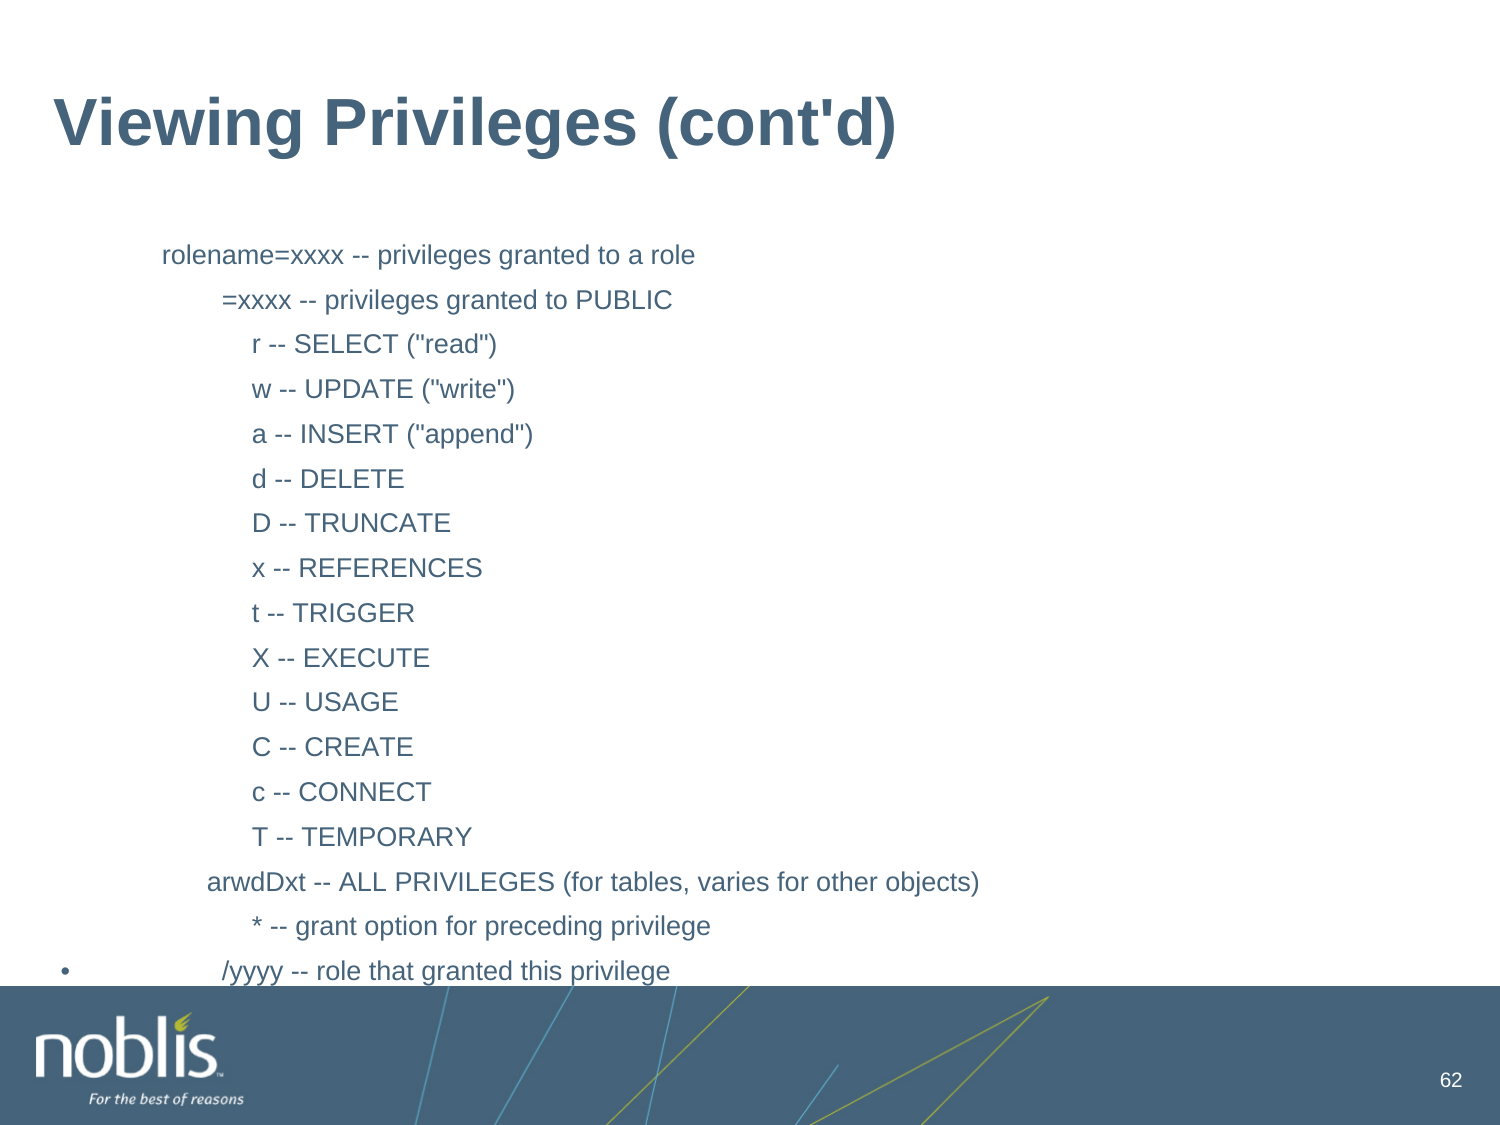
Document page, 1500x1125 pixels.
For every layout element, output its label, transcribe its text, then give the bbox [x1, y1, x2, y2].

list rolename=xxxx -- privileges granted to a role =xxxx -- privileges granted to PUBLIC r -- SELECT ("read") w -- UPDATE ("write") a -- INSERT ("append") d -- DELETE D -- TRUNCATE x -- REFERENCES t -- TRIGGER X -- EXECUTE U -- USAGE C -- CREATE c -- CONNECT T -- TEMPORARY arwdDxt -- ALL PRIVILEGES (for tables, varies for other objects) * -- grant option for preceding privilege /yyyy -- role that granted this privilege [60, 239, 1437, 987]
title Viewing Privileges (cont'd) [53, 38, 1438, 211]
picture [0, 986, 1500, 1125]
